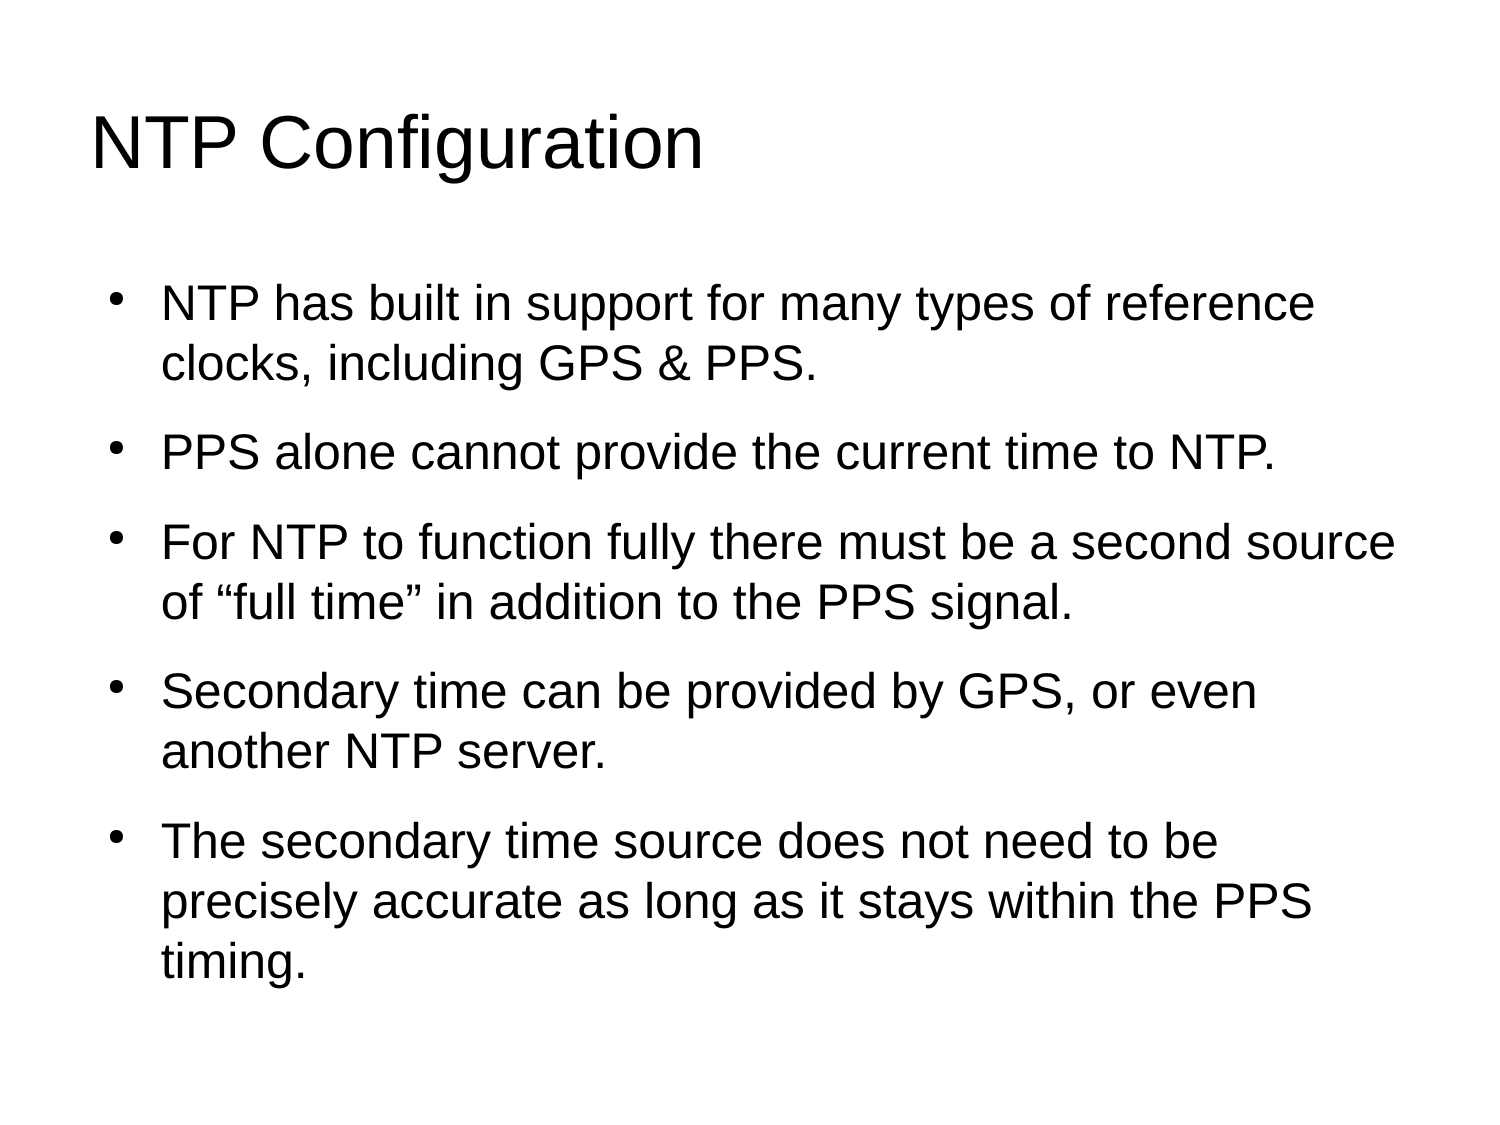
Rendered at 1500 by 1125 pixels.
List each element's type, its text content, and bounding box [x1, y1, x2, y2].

title NTP Configuration [75, 45, 1425, 233]
list NTP has built in support for many types of reference clocks, including GPS & PPS. PPS alone cannot provide the current time to NTP. For NTP to function fully there must be a second source of “full time” in addition to the PPS signal. Secondary time can be provided by GPS, or even another NTP server. The secondary time source does not need to be precisely accurate as long as it stays within the PPS timing. [75, 262, 1425, 1005]
